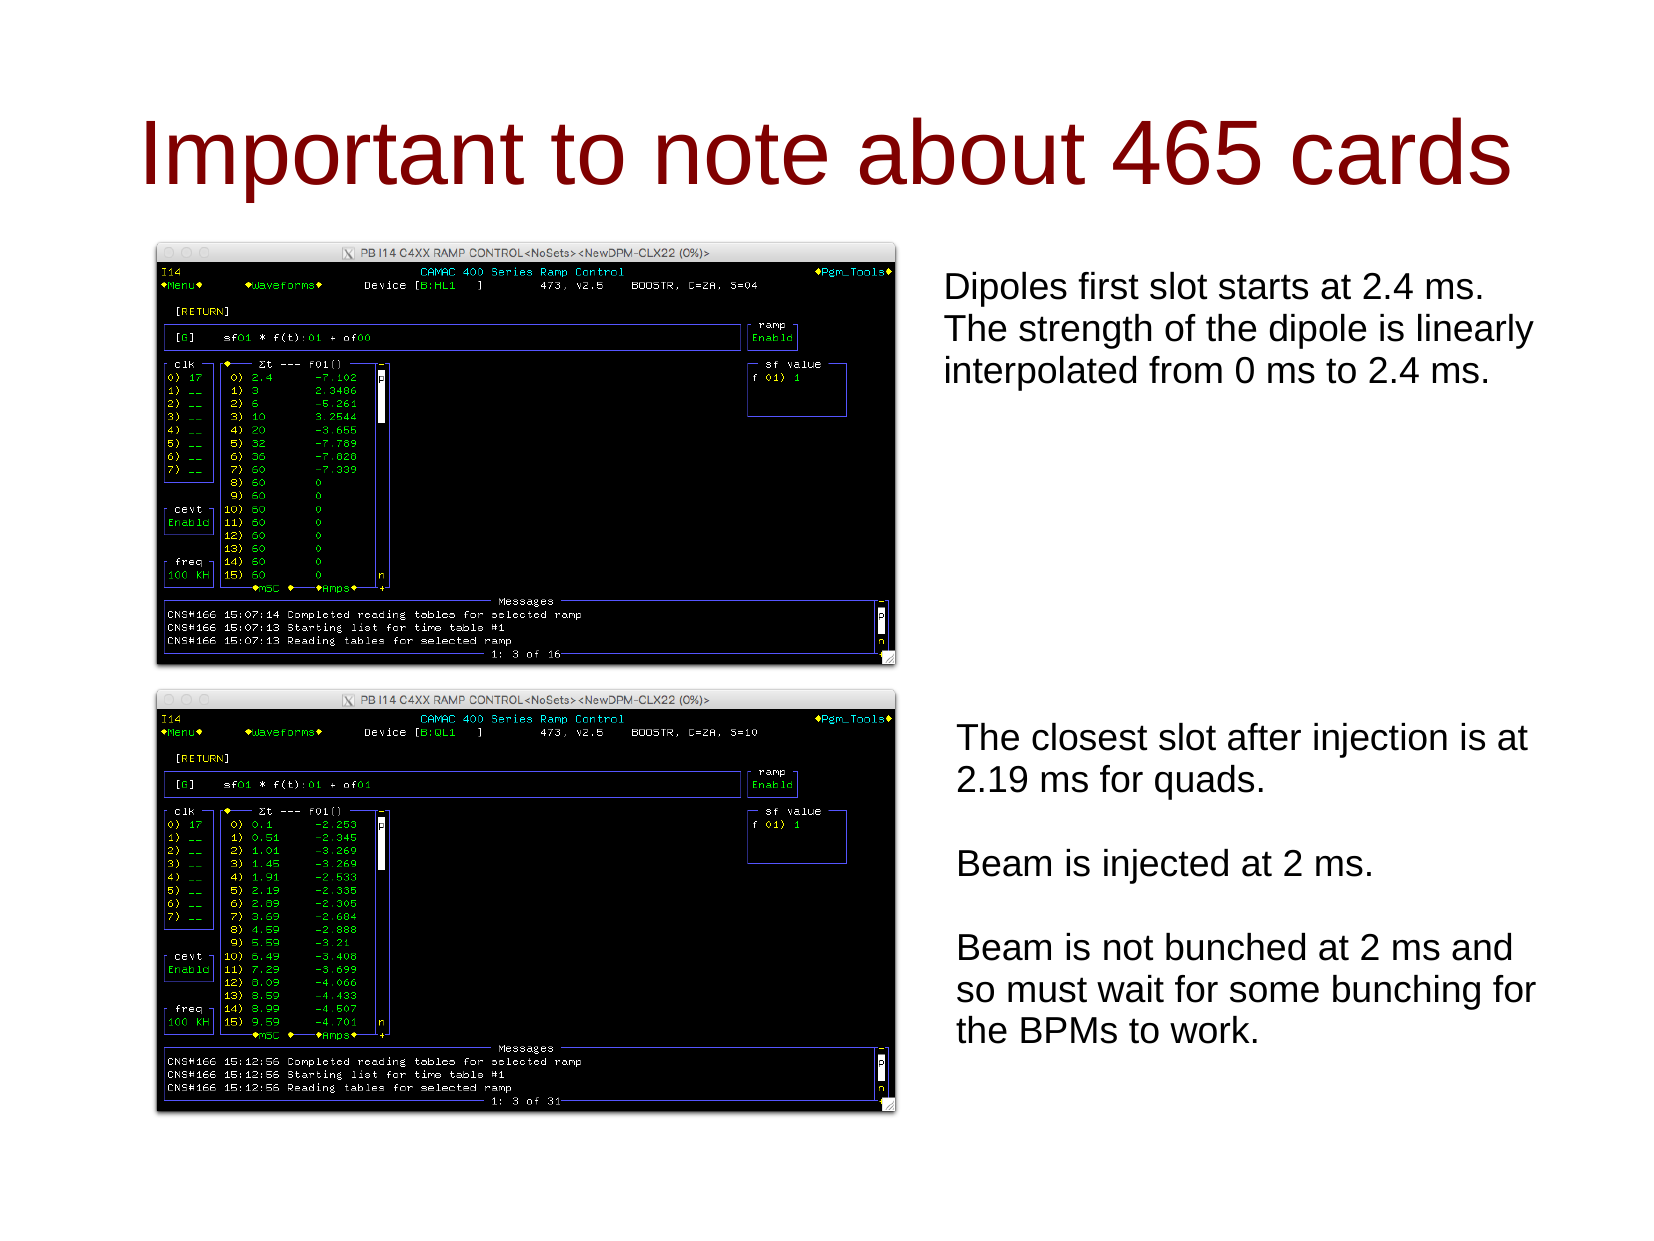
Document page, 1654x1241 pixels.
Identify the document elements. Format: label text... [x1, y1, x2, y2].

text_box The closest slot after injection is at 2.19 ms for quads. Beam is injected at 2 ms. Beam is not bunched at 2 ms and so must wait for some bunching for the BPMs to work. [941, 708, 1564, 1060]
text_box Dipoles first slot starts at 2.4 ms. The strength of the dipole is linearly interpolated from 0 ms to 2.4 ms. [928, 257, 1634, 399]
picture [150, 686, 901, 1119]
title Important to note about 465 cards [82, 49, 1571, 257]
picture [150, 239, 901, 672]
